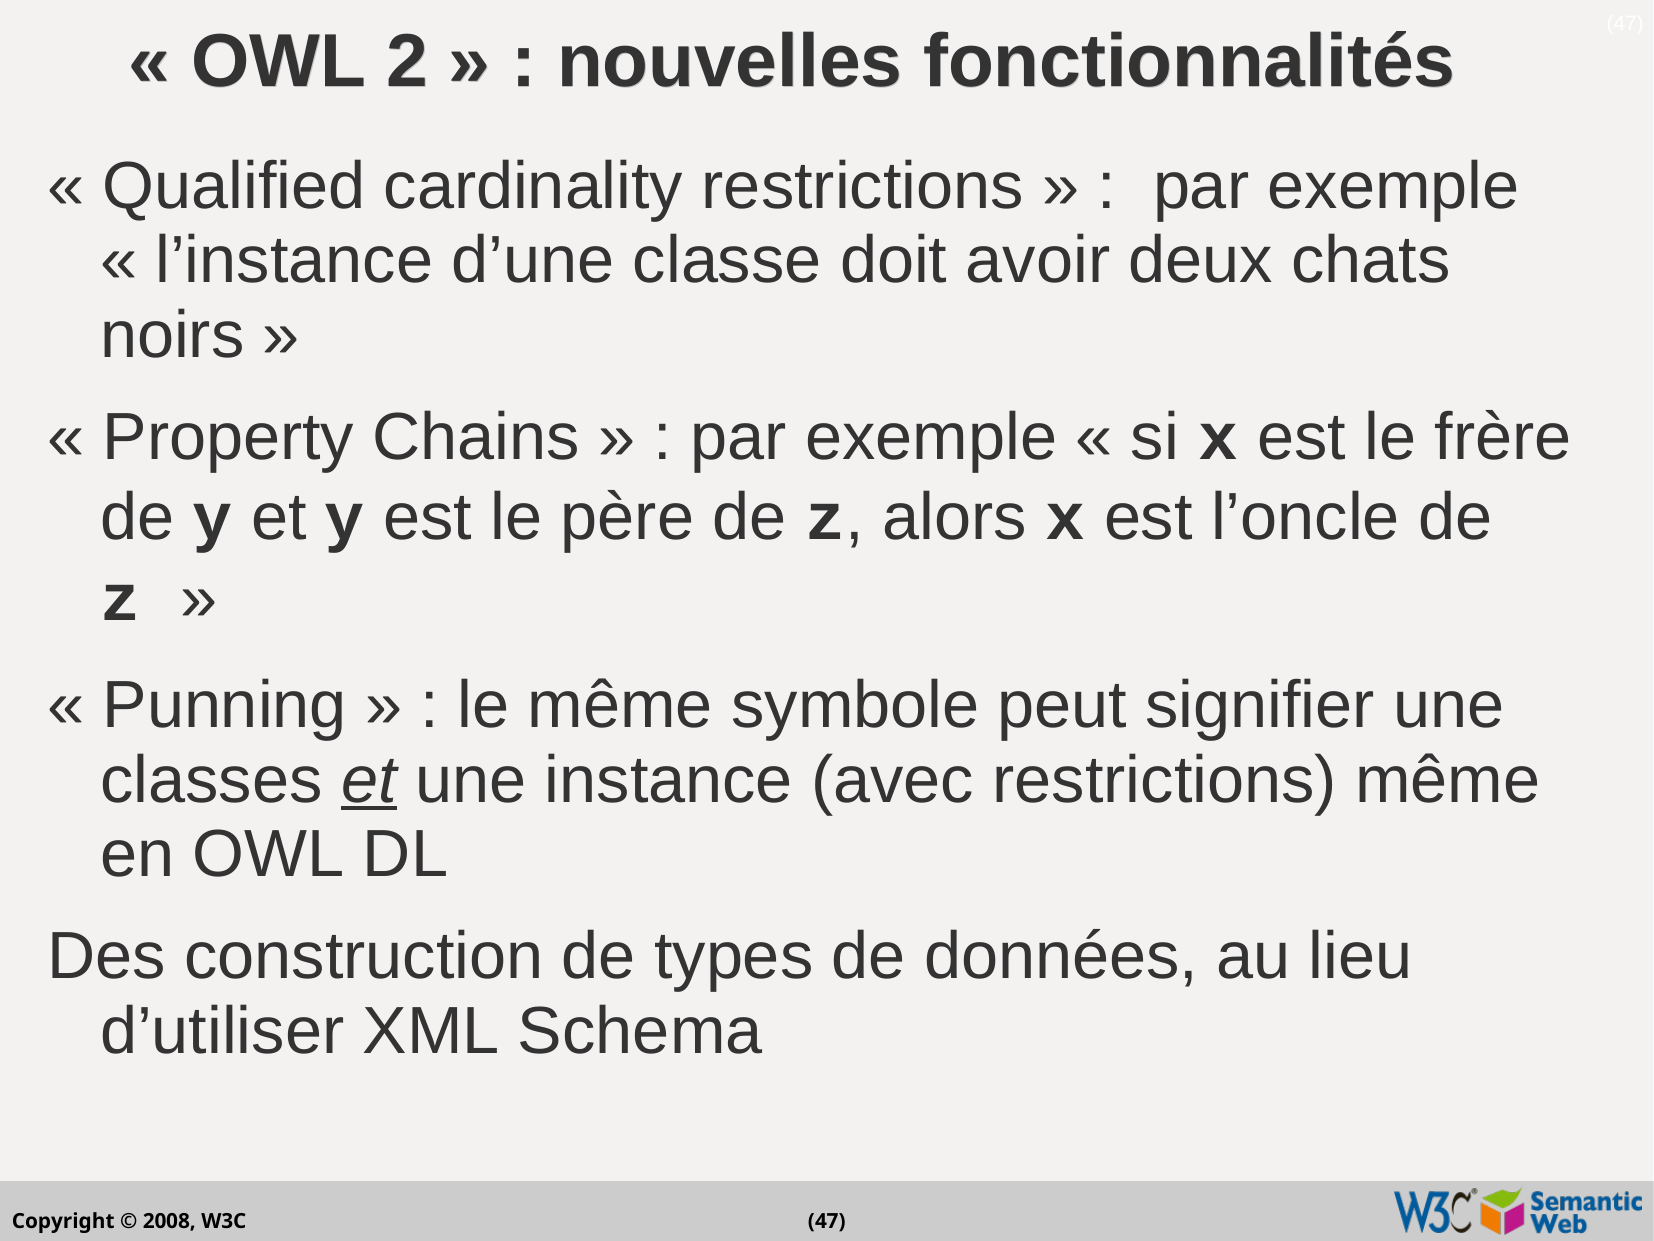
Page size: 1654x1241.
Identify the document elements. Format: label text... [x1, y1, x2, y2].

list « Qualified cardinality restrictions » : par exemple « l’instance d’une classe doit avoir deux chats noirs » « Property Chains » : par exemple « si x est le frère de y et y est le père de z, alors x est l’oncle de z » « Punning » : le même symbole peut signifier une classes et une instance (avec restrictions) même en OWL DL Des construction de types de données, au lieu d’utiliser XML Schema [29, 147, 1624, 1119]
title « OWL 2 » : nouvelles fonctionnalités [93, 0, 1493, 119]
picture [1394, 1185, 1642, 1235]
